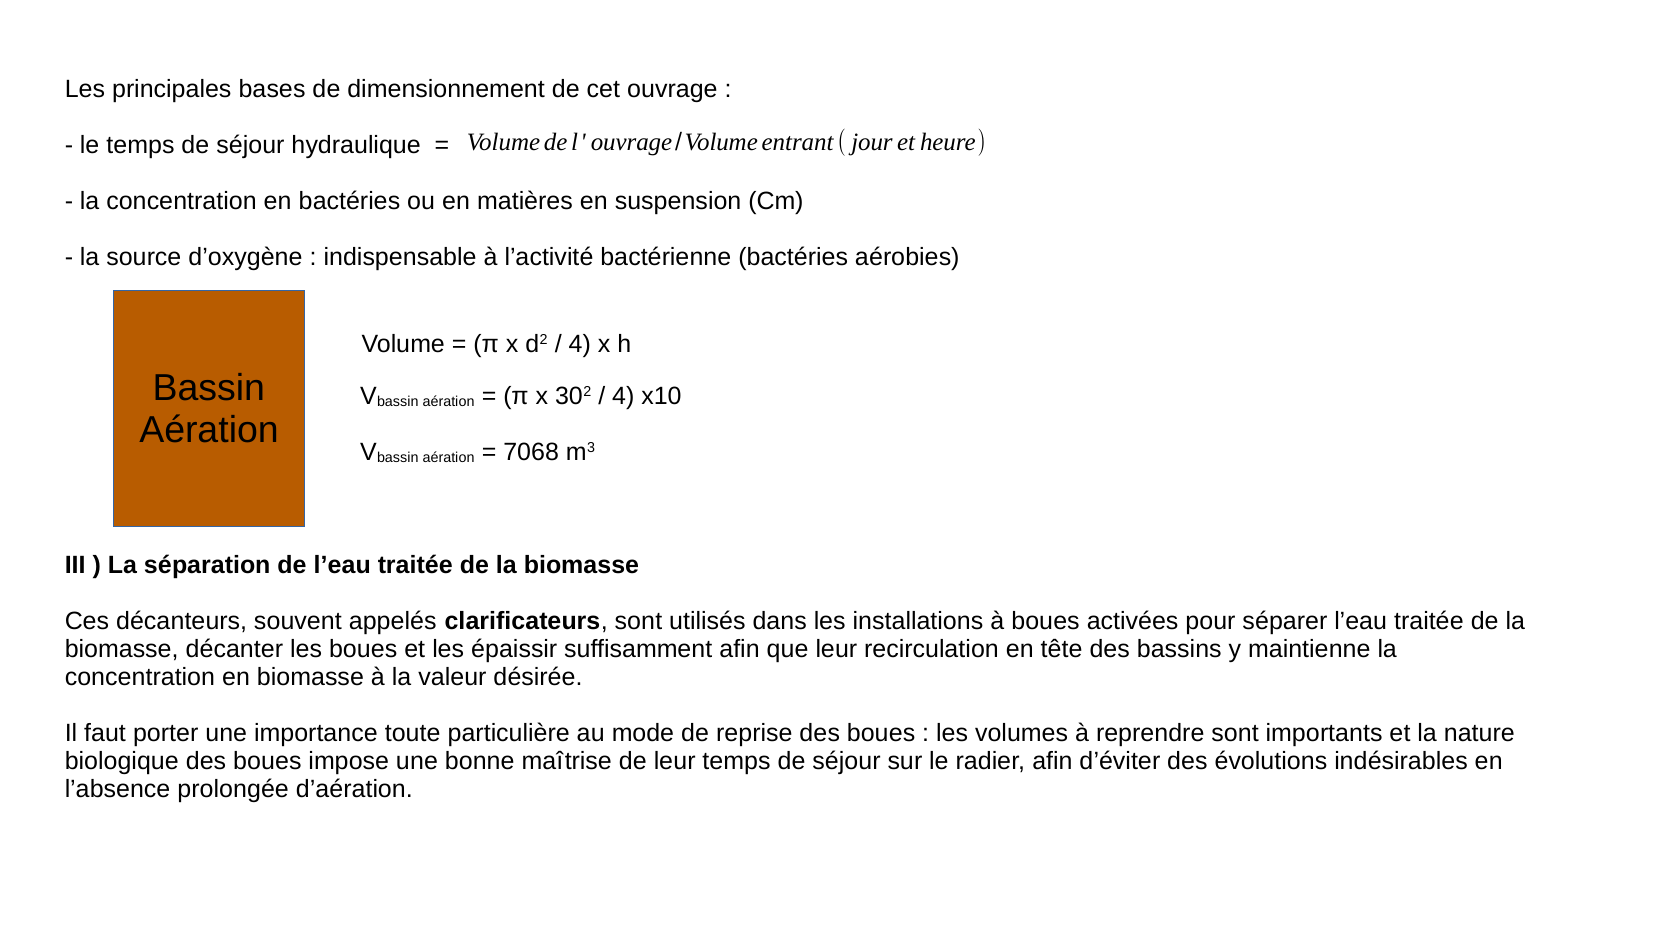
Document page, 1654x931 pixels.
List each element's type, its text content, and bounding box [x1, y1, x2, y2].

text_box Bassin Aération [113, 290, 305, 527]
text_box Les principales bases de dimensionnement de cet ouvrage : - le temps de séjour hydraulique = - la concentration en bactéries ou en matières en suspension (Cm) - la source d’oxygène : indispensable à l’activité bactérienne (bactéries aérobies) III ) La séparation de l’eau traitée de la biomasse Ces décanteurs, souvent appelés clarificateurs, sont utilisés dans les installations à boues activées pour séparer l’eau traitée de la biomasse, décanter les boues et les épaissir suffisamment afin que leur recirculation en tête des bassins y maintienne la concentration en biomasse à la valeur désirée. Il faut porter une importance toute particulière au mode de reprise des boues : les volumes à reprendre sont importants et la nature biologique des boues impose une bonne maî­trise de leur temps de séjour sur le radier, afin d’éviter des évolutions indésirables en l’absence prolongée d’aération. [50, 67, 1572, 923]
chart [460, 127, 992, 158]
text_box Vbassin aération = (π x 302 / 4) x10 Vbassin aération = 7068 m3 [345, 374, 712, 492]
text_box Volume = (π x d2 / 4) x h [346, 322, 647, 367]
